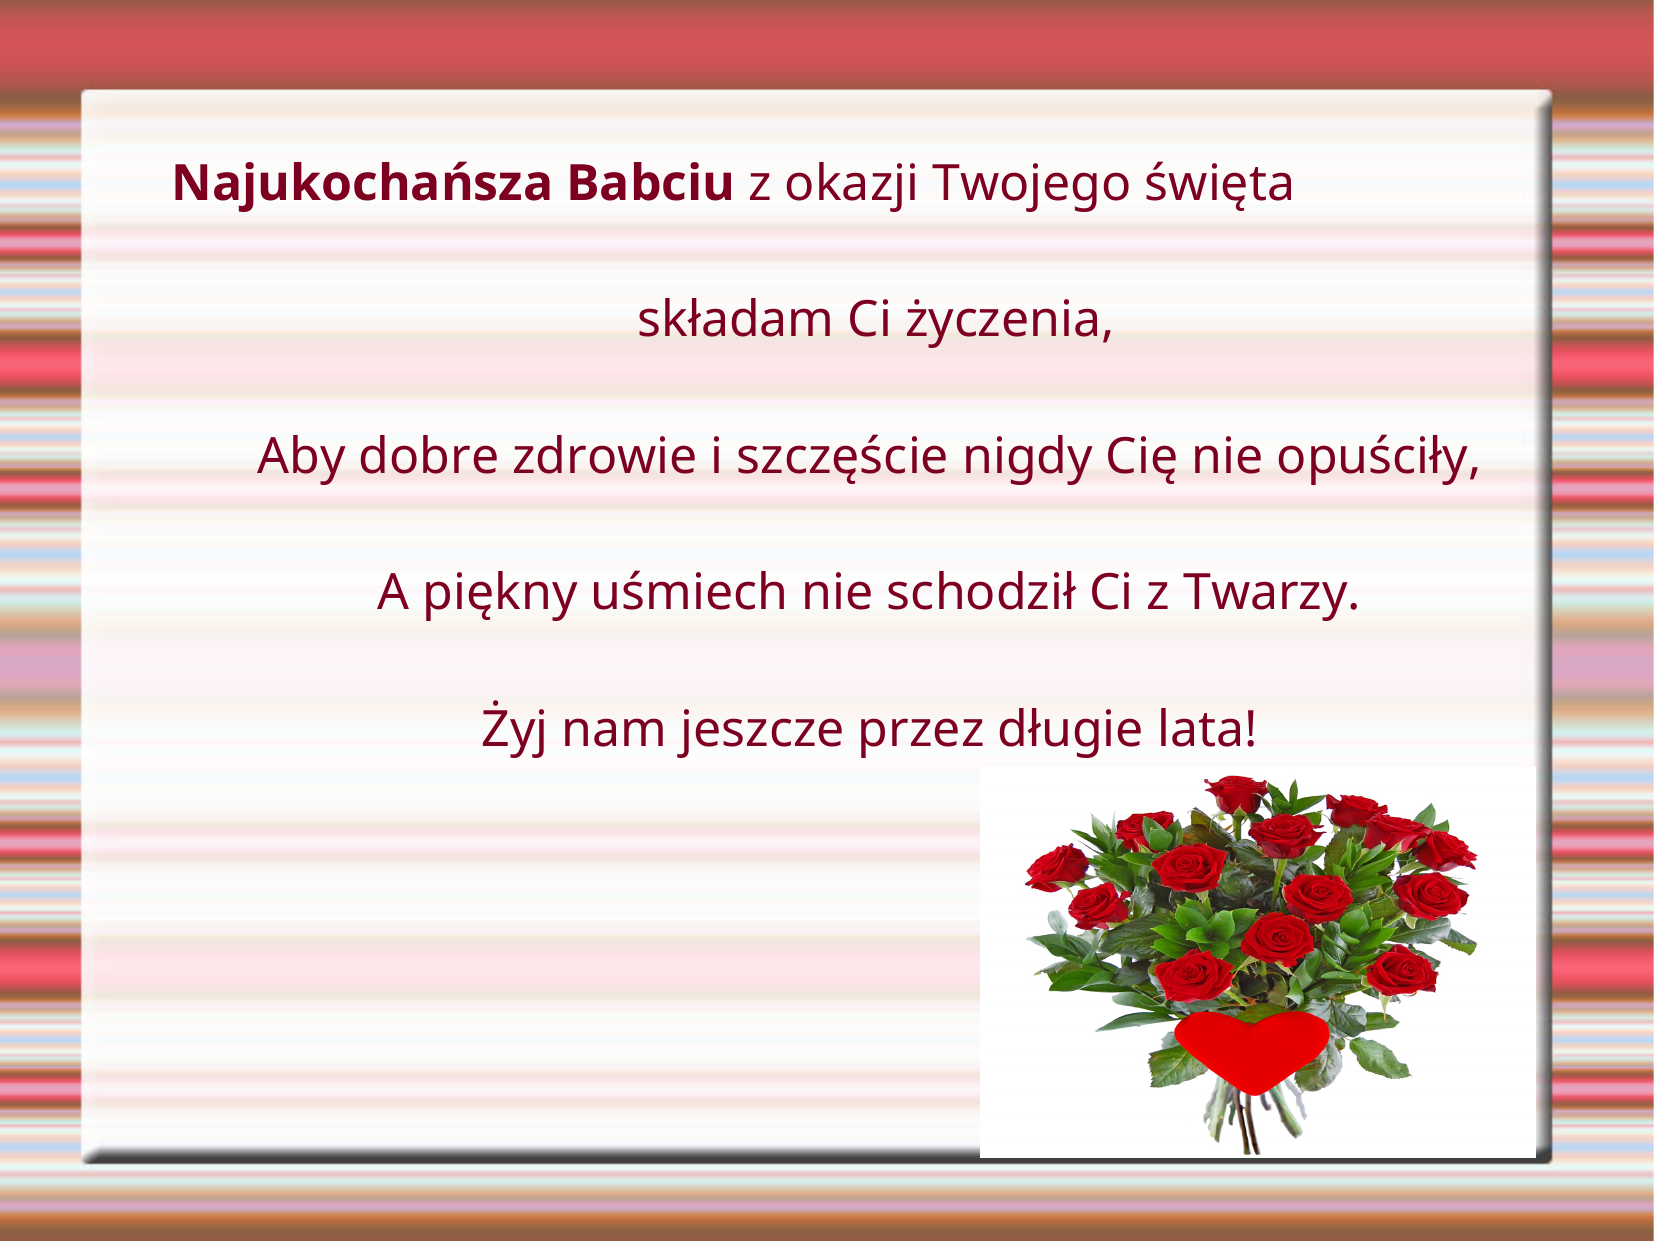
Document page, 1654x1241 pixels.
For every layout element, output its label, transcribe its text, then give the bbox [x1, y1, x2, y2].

picture [0, 0, 1654, 1241]
text_box Najukochańsza Babciu z okazji Twojego święta składam Ci życzenia, Aby dobre zdrowie i szczęście nigdy Cię nie opuściły, A piękny uśmiech nie schodził Ci z Twarzy. Żyj nam jeszcze przez długie lata! [170, 28, 1583, 1016]
